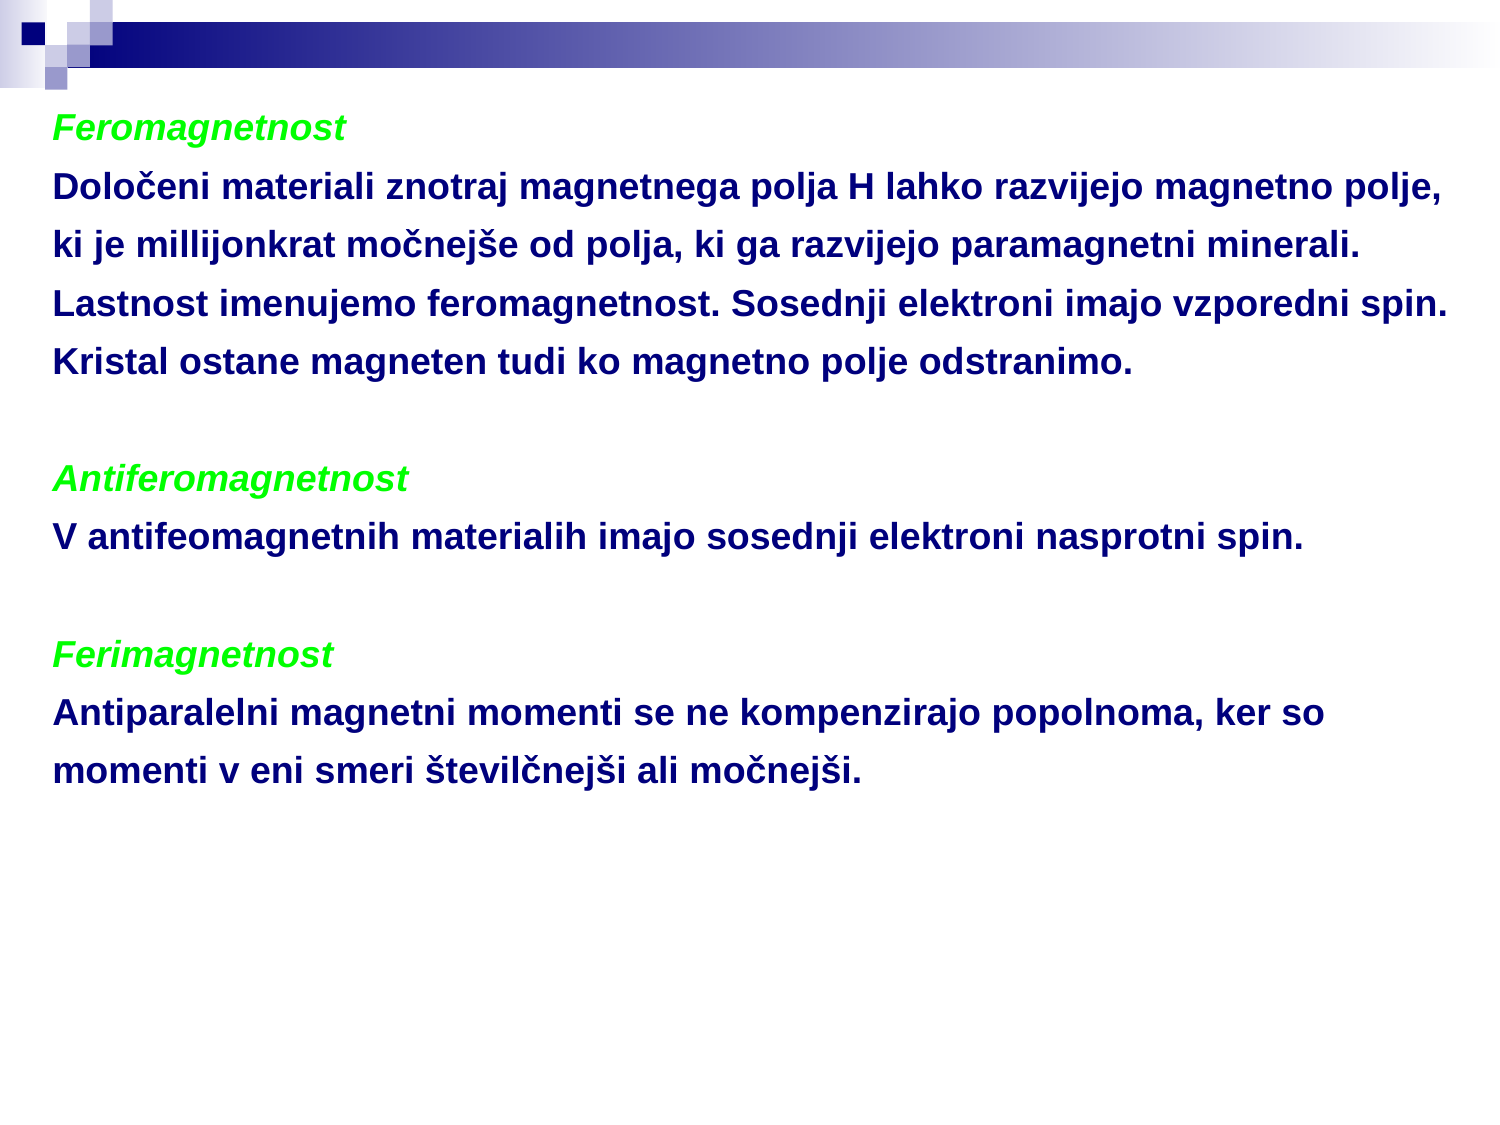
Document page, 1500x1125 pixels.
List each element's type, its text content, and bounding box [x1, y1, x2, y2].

text_box Feromagnetnost Določeni materiali znotraj magnetnega polja H lahko razvijejo magnetno polje, ki je millijonkrat močnejše od polja, ki ga razvijejo paramagnetni minerali. Lastnost imenujemo feromagnetnost. Sosednji elektroni imajo vzporedni spin. Kristal ostane magneten tudi ko magnetno polje odstranimo. Antiferomagnetnost V antifeomagnetnih materialih imajo sosednji elektroni nasprotni spin. Ferimagnetnost Antiparalelni magnetni momenti se ne kompenzirajo popolnoma, ker so momenti v eni smeri številčnejši ali močnejši. [37, 82, 1476, 800]
